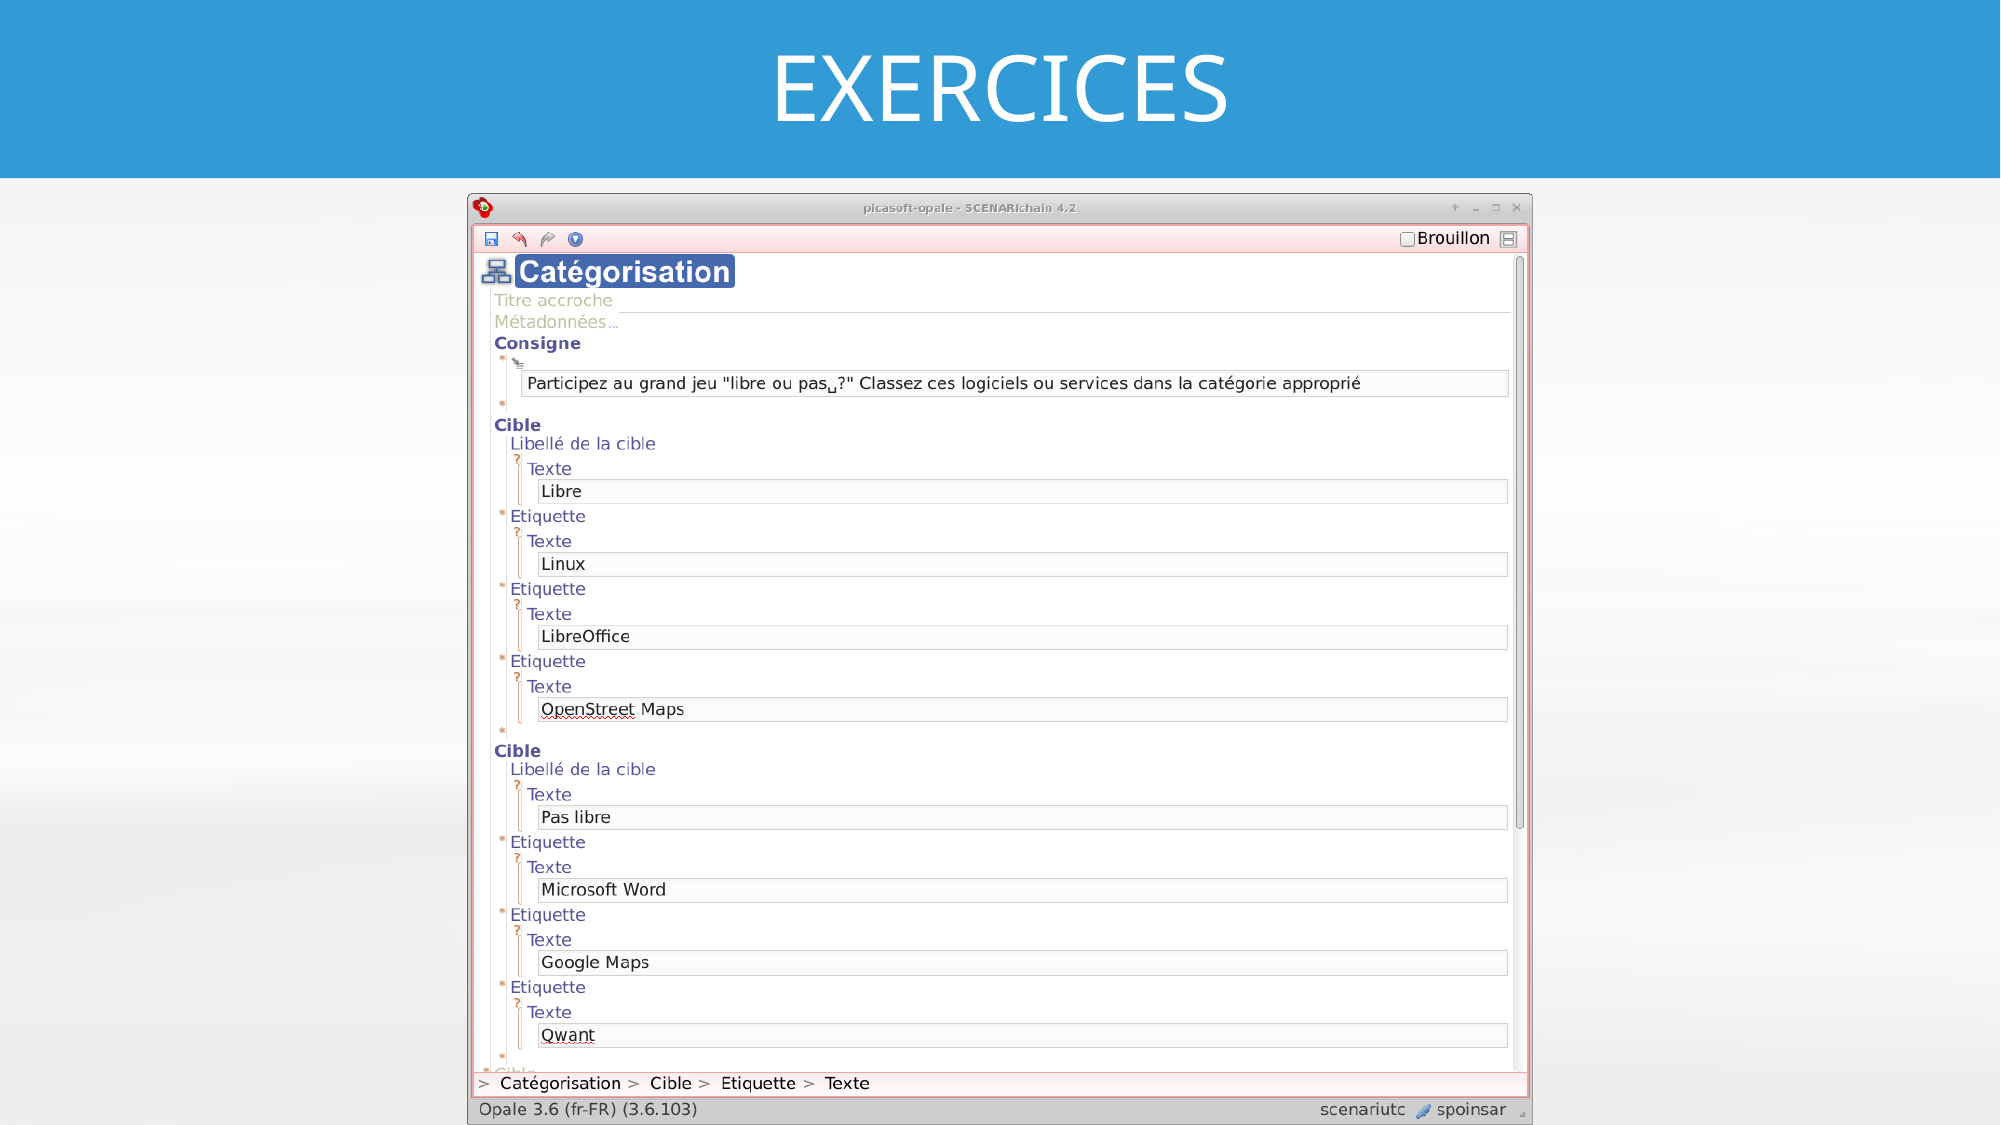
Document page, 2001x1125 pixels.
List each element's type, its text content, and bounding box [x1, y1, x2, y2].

text_box Exercices [0, 0, 2000, 173]
picture [467, 193, 1533, 1125]
